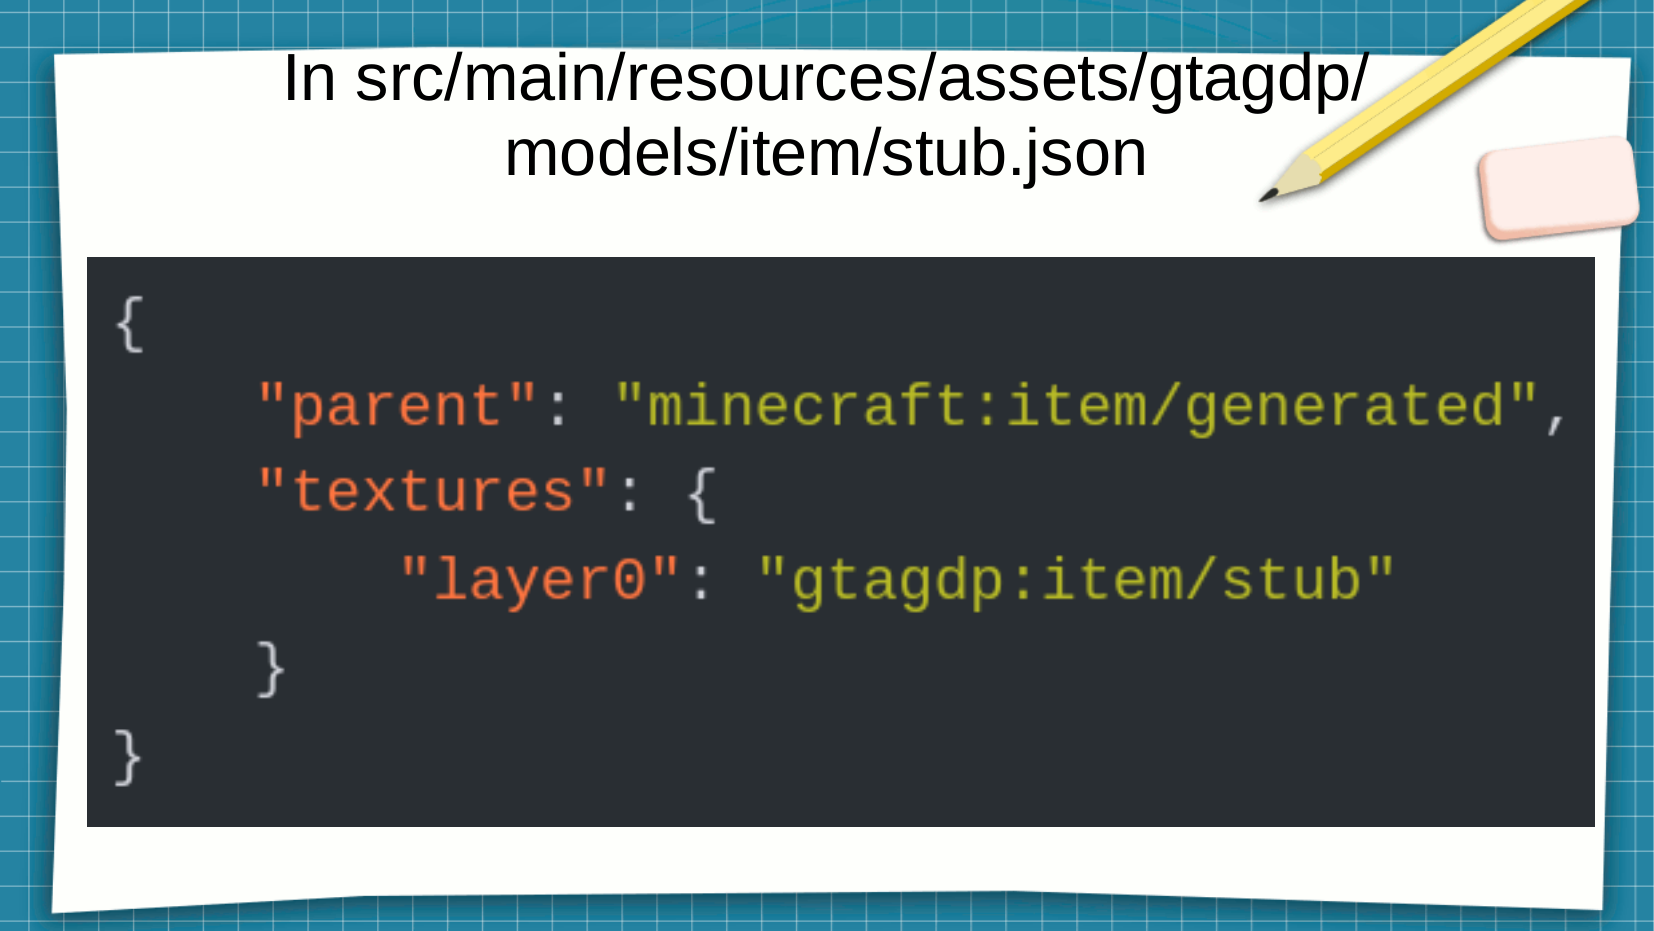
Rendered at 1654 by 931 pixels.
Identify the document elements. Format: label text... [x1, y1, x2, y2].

picture [0, 0, 1654, 931]
title In src/main/resources/assets/gtagdp/ models/item/stub.json [82, 37, 1571, 193]
